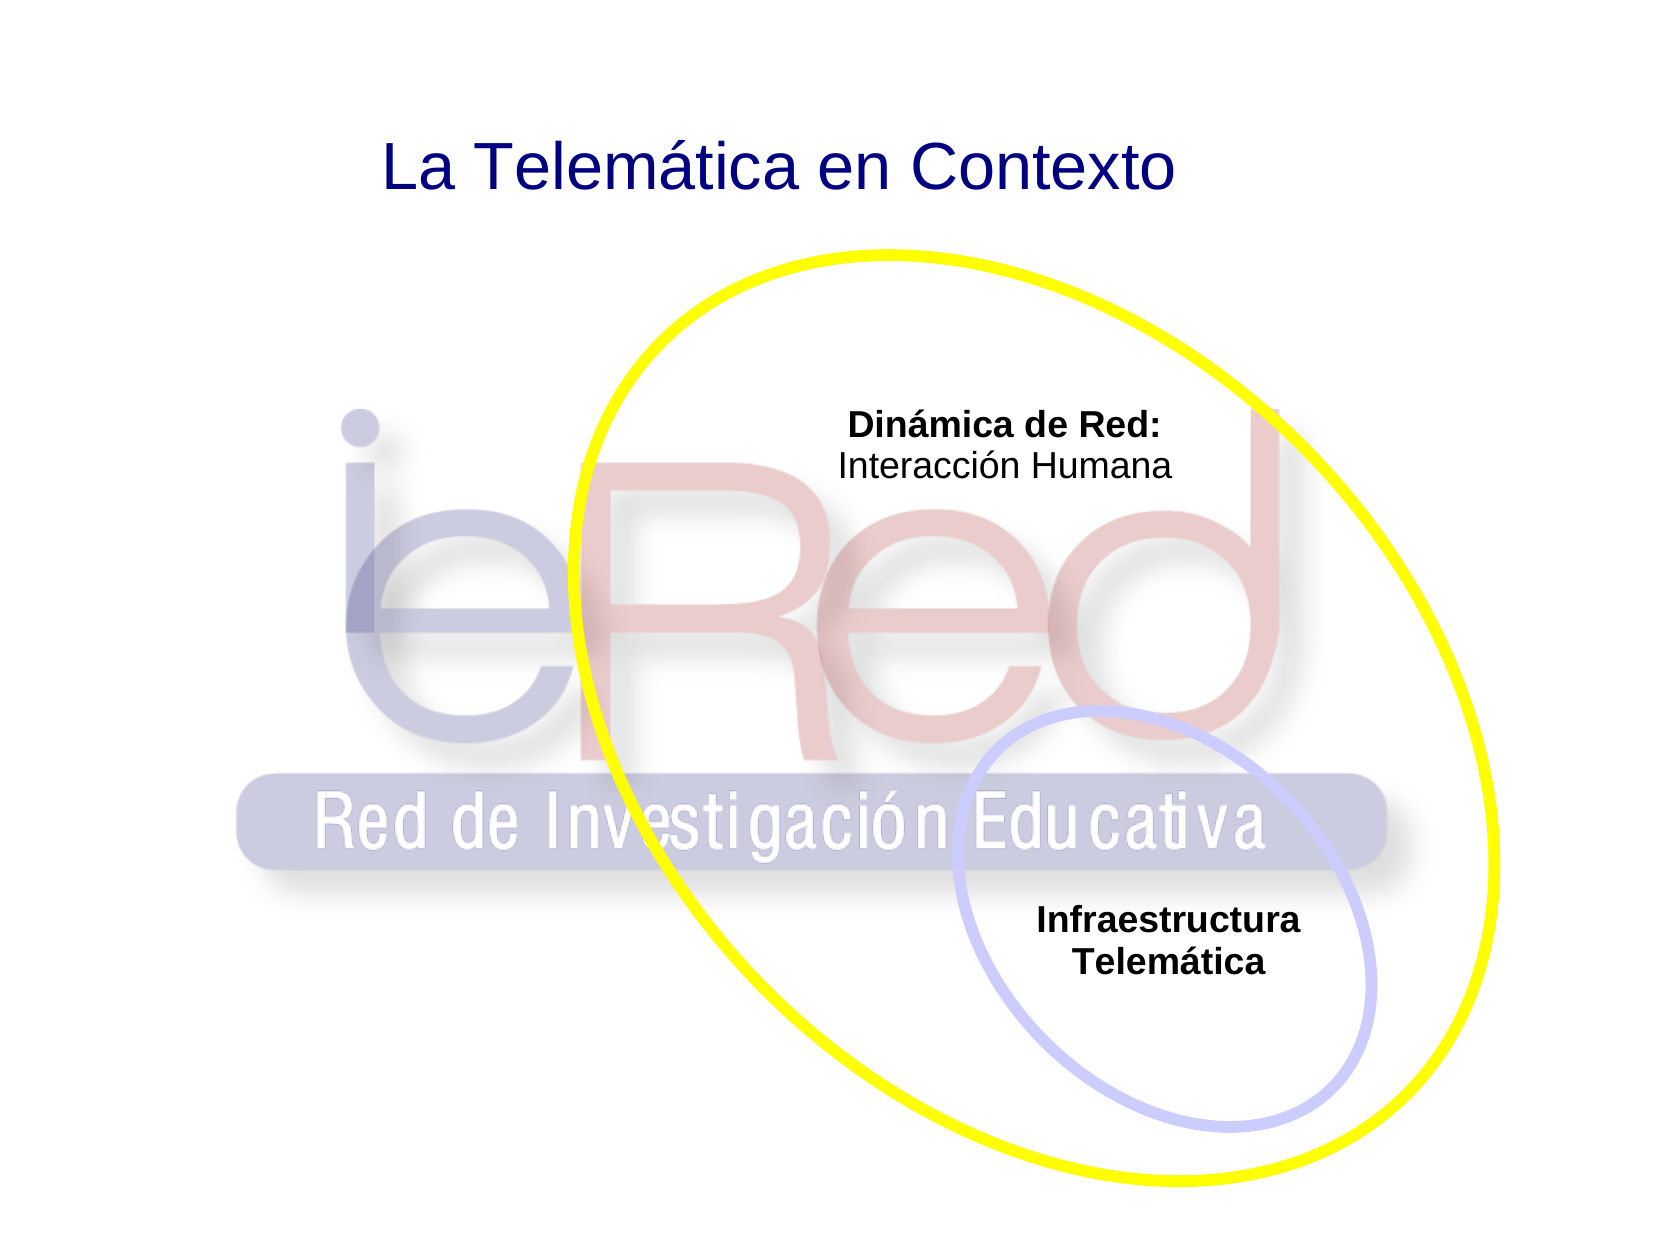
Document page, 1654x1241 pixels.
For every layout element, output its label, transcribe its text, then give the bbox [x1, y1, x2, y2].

text_box Dinámica de Red: Interacción Humana [822, 395, 1188, 496]
picture [580, 280, 1488, 1004]
title La Telemática en Contexto [35, 102, 1524, 231]
picture [1060, 280, 1536, 1004]
picture [964, 717, 1365, 1004]
text_box Infraestructura Telemática [1021, 890, 1316, 993]
picture [88, 280, 770, 1004]
